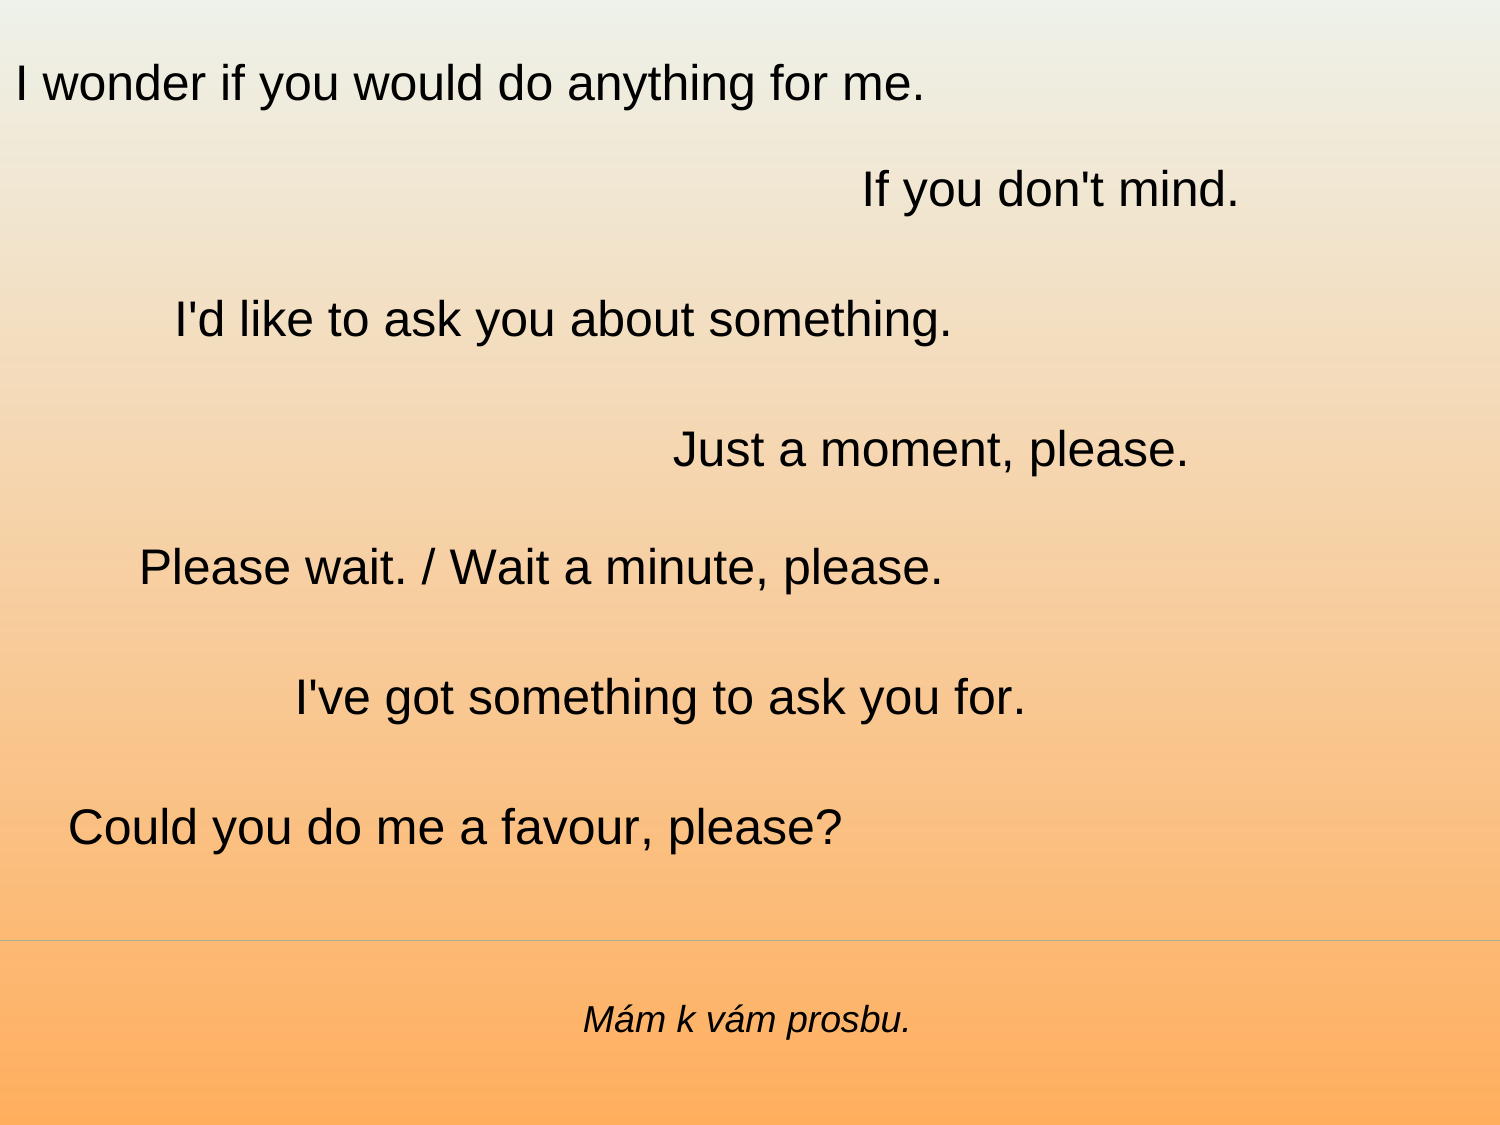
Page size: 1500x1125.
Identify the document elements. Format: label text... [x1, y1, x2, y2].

text_box I'd like to ask you about something. [159, 278, 1034, 355]
text_box Just a moment, please. [658, 408, 1206, 485]
text_box If you don't mind. [846, 148, 1256, 225]
text_box I've got something to ask you for. [279, 656, 1043, 733]
text_box I wonder if you would do anything for me. [0, 42, 1005, 119]
text_box Please wait. / Wait a minute, please. [123, 527, 1093, 603]
text_box Could you do me a favour, please? [53, 786, 916, 863]
text_box Mám k vám prosbu. [568, 987, 927, 1049]
